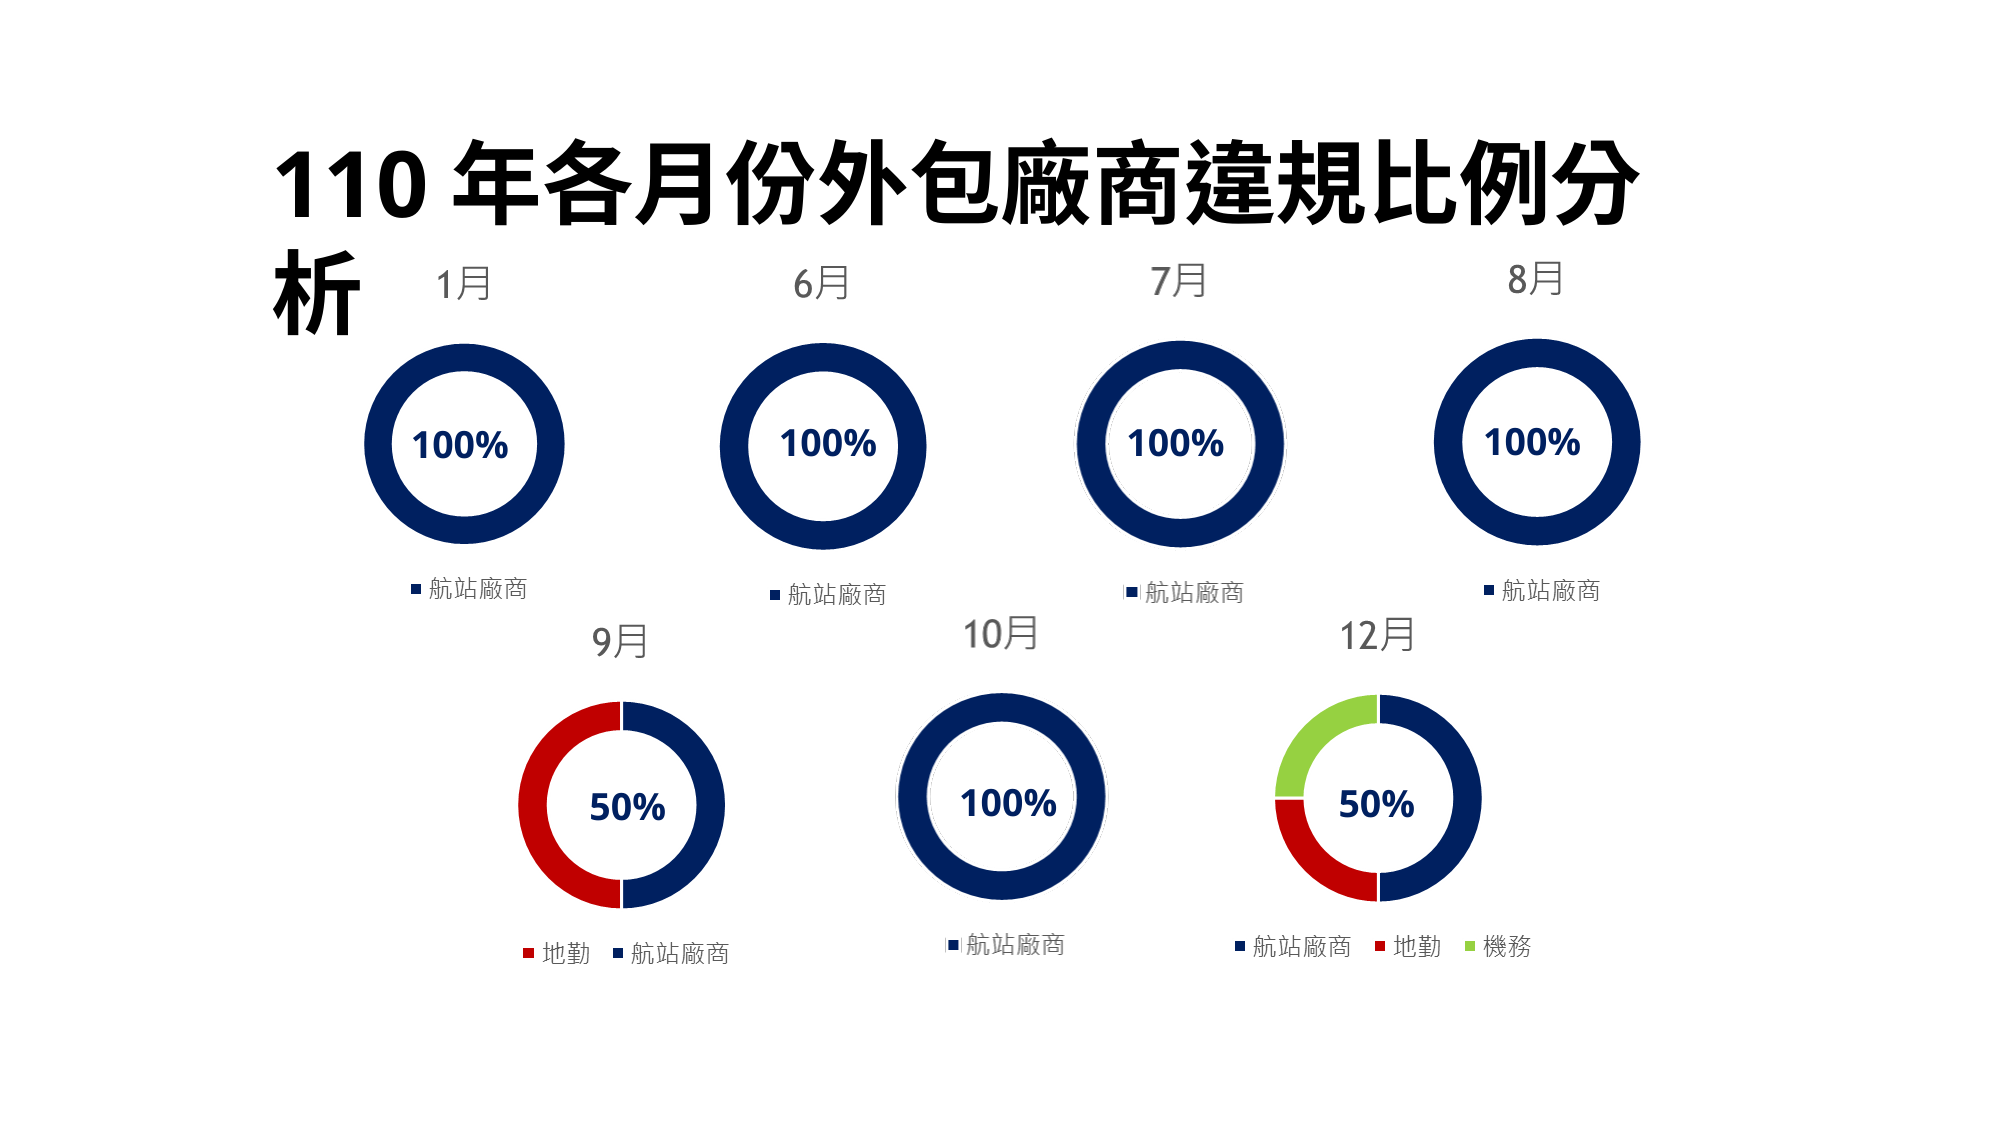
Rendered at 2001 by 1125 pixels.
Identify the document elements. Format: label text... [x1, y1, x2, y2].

text_box 50% [1323, 772, 1455, 833]
text_box 100% [782, 411, 863, 473]
text_box 100% [1111, 411, 1220, 473]
text_box 110年各月份外包廠商違規比例分析 [256, 118, 1744, 224]
chart [147, 219, 1853, 995]
text_box 50% [574, 775, 685, 837]
text_box 100% [944, 771, 1062, 833]
text_box 100% [1468, 410, 1623, 472]
text_box 100% [395, 413, 551, 474]
